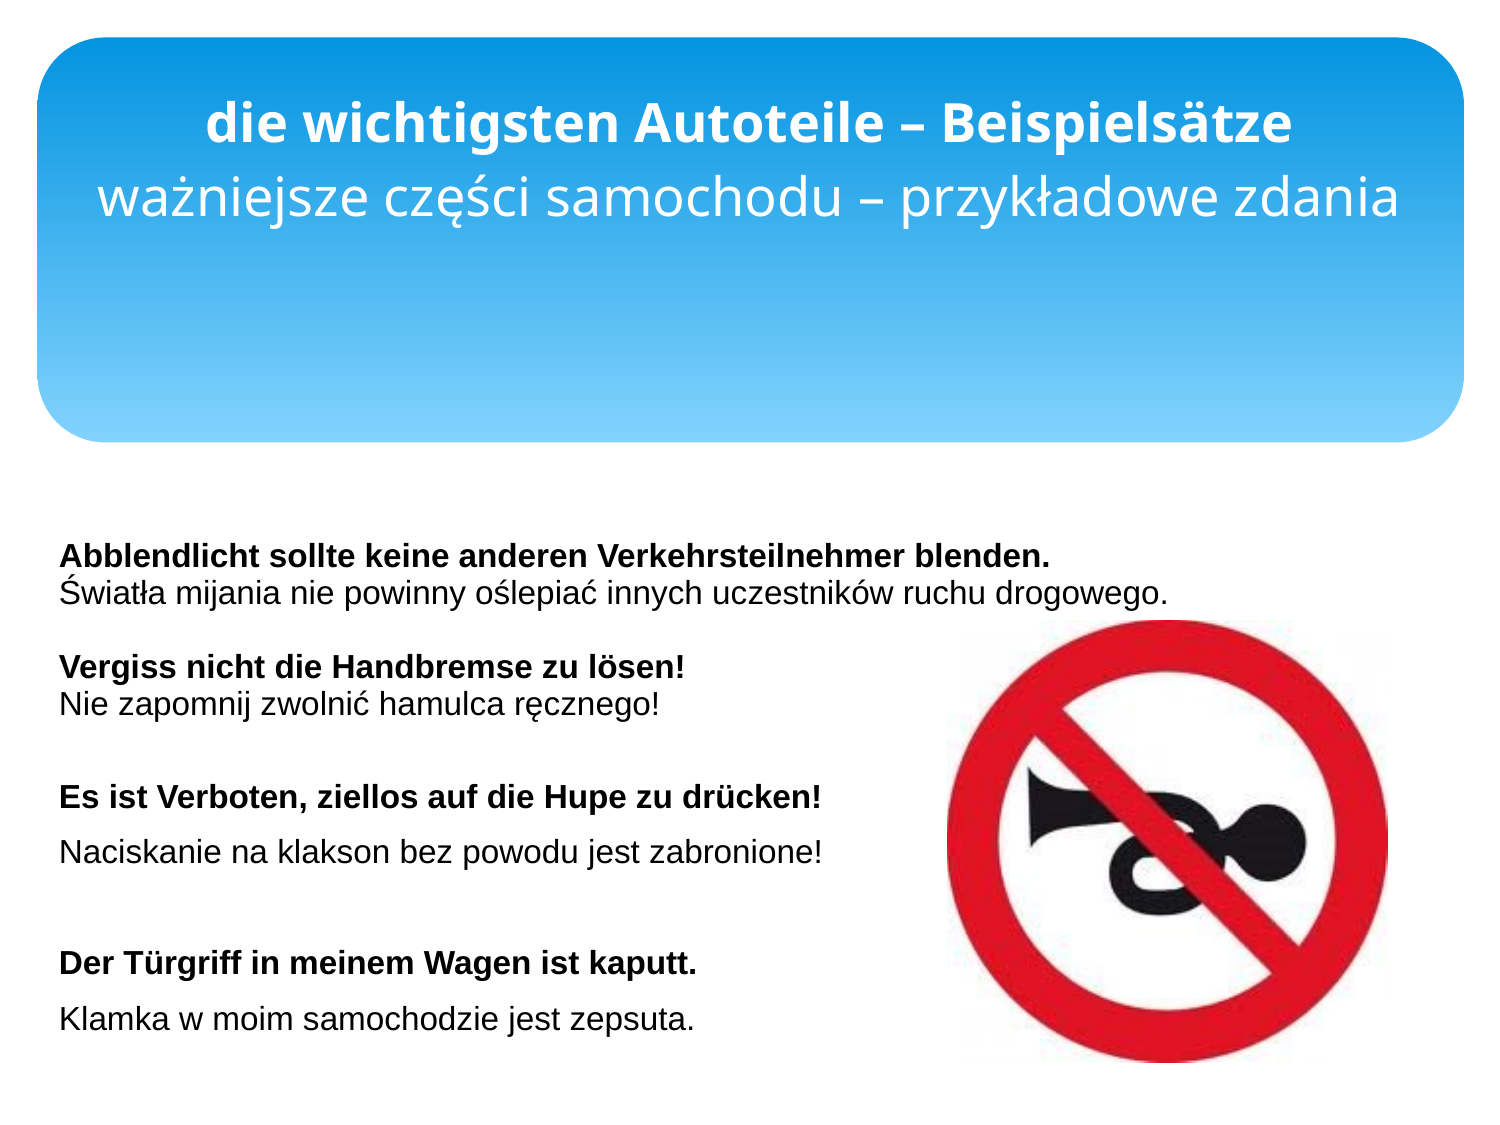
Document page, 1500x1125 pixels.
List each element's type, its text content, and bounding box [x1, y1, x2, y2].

subtitle Abblendlicht sollte keine anderen Verkehrsteilnehmer blenden. Światła mijania nie powinny oślepiać innych uczestników ruchu drogowego. Vergiss nicht die Handbremse zu lösen! Nie zapomnij zwolnić hamulca ręcznego! Es ist Verboten, ziellos auf die Hupe zu drücken! Naciskanie na klakson bez powodu jest zabronione! Der Türgriff in meinem Wagen ist kaputt. Klamka w moim samochodzie jest zepsuta. [59, 511, 1275, 1063]
picture [947, 620, 1388, 1063]
title die wichtigsten Autoteile – Beispielsätze ważniejsze części samochodu – przykładowe zdania [75, 62, 1425, 254]
